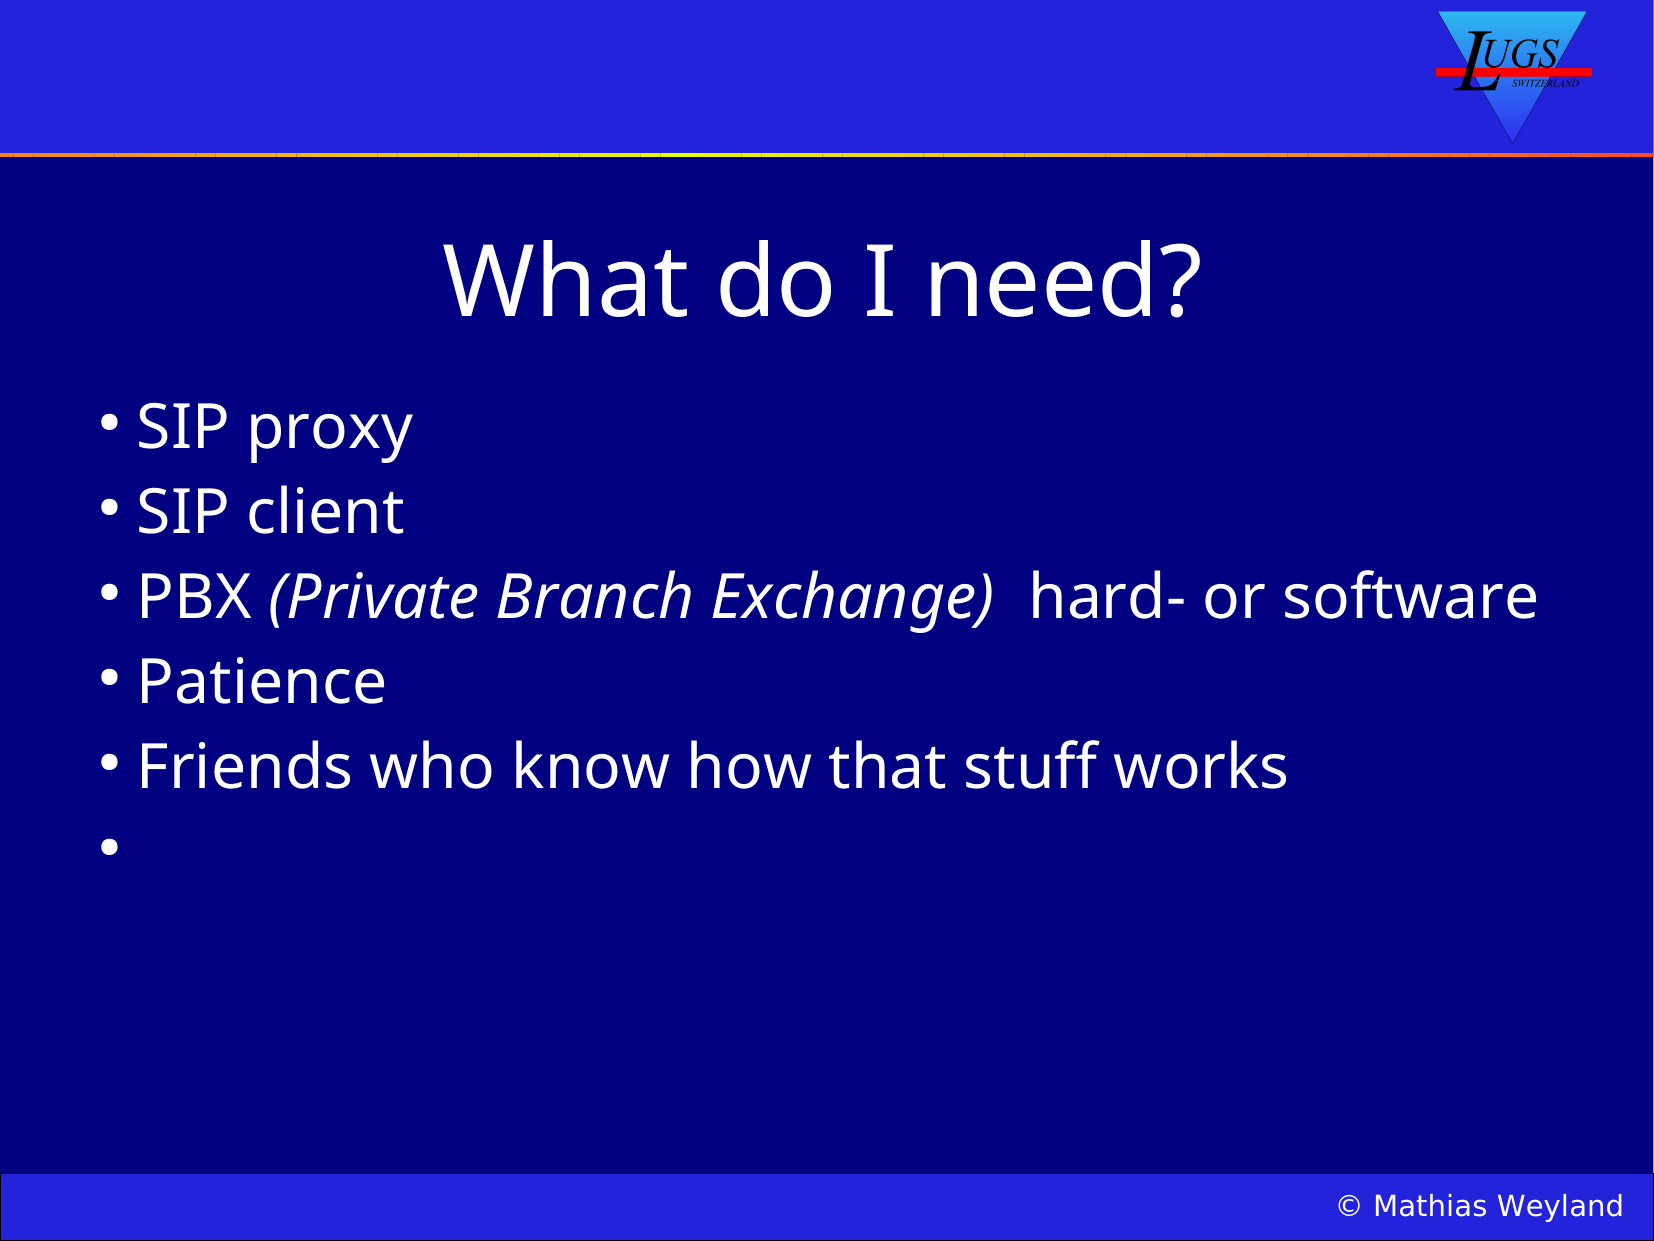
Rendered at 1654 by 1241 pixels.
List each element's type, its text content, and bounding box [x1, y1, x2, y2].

text_box What do I need? [44, 209, 1602, 370]
text_box [0, 1173, 1654, 1241]
picture [1436, 11, 1592, 144]
text_box © Mathias Weyland [1334, 1189, 1644, 1241]
text_box [0, 0, 1654, 157]
text_box SIP proxy SIP client PBX (Private Branch Exchange) hard- or software Patience Friends who know how that stuff works [98, 381, 1636, 982]
